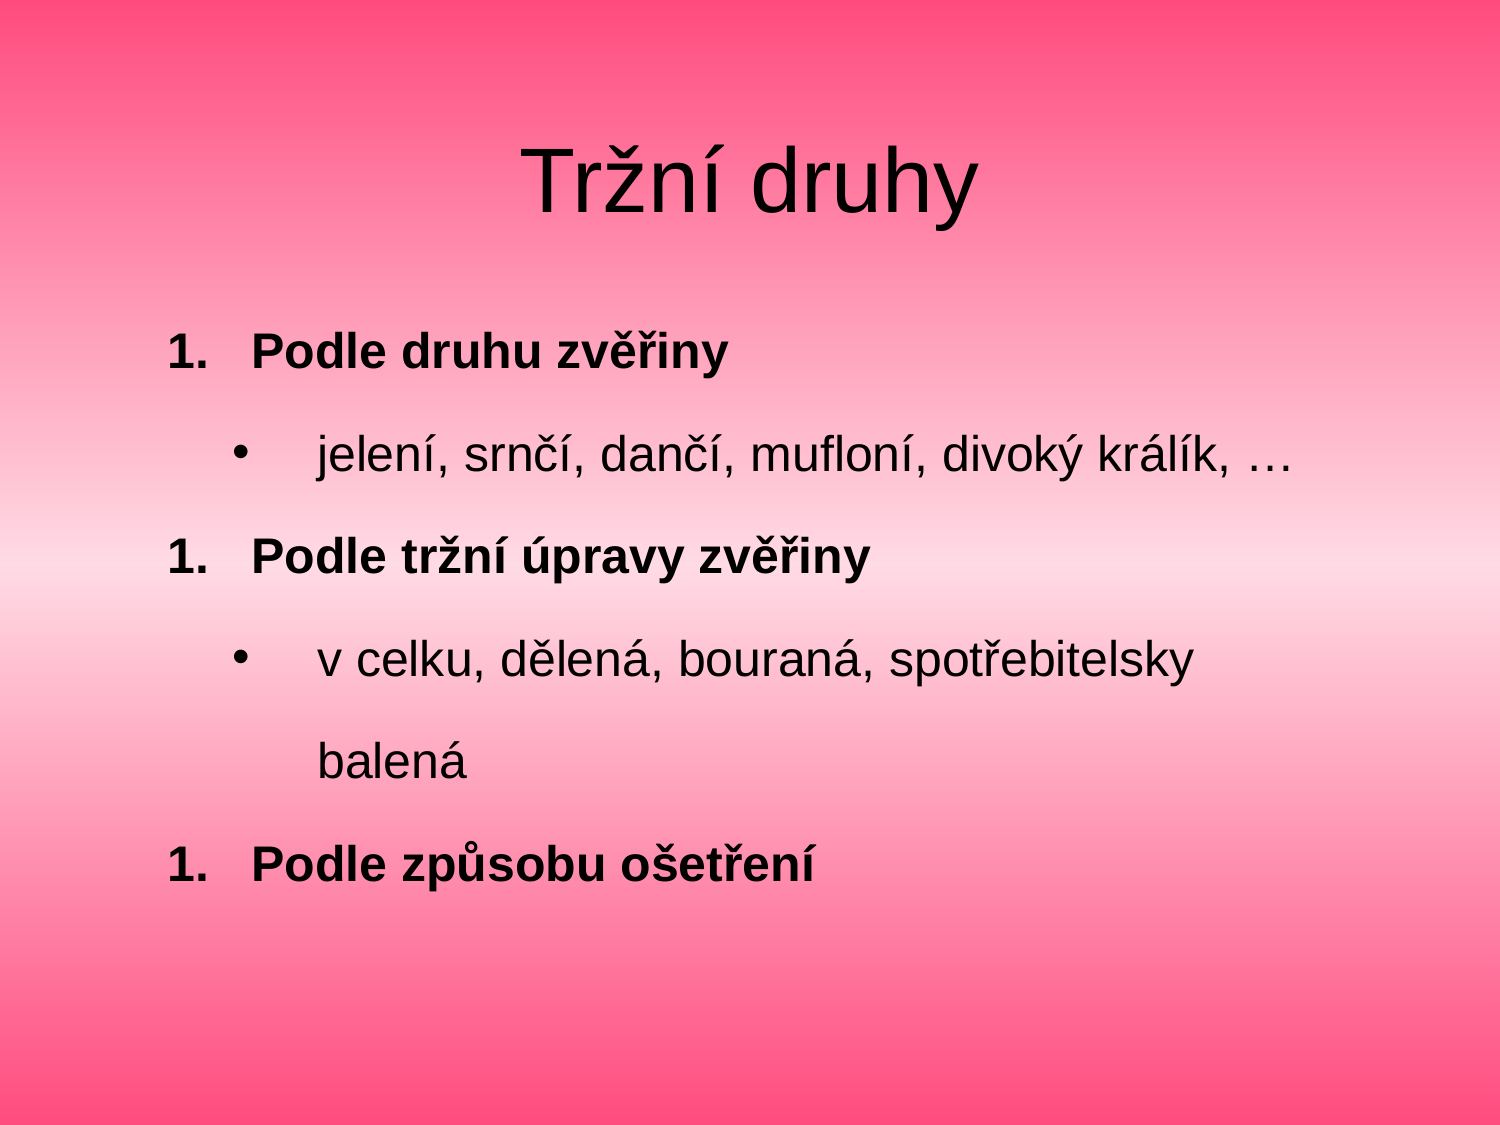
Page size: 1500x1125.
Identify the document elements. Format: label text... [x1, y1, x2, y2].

list Podle druhu zvěřiny jelení, srnčí, dančí, mufloní, divoký králík, … Podle tržní úpravy zvěřiny v celku, dělená, bouraná, spotřebitelsky balená Podle způsobu ošetření vychlazená, zmrazená [152, 281, 1383, 1125]
title Tržní druhy [112, 93, 1388, 258]
